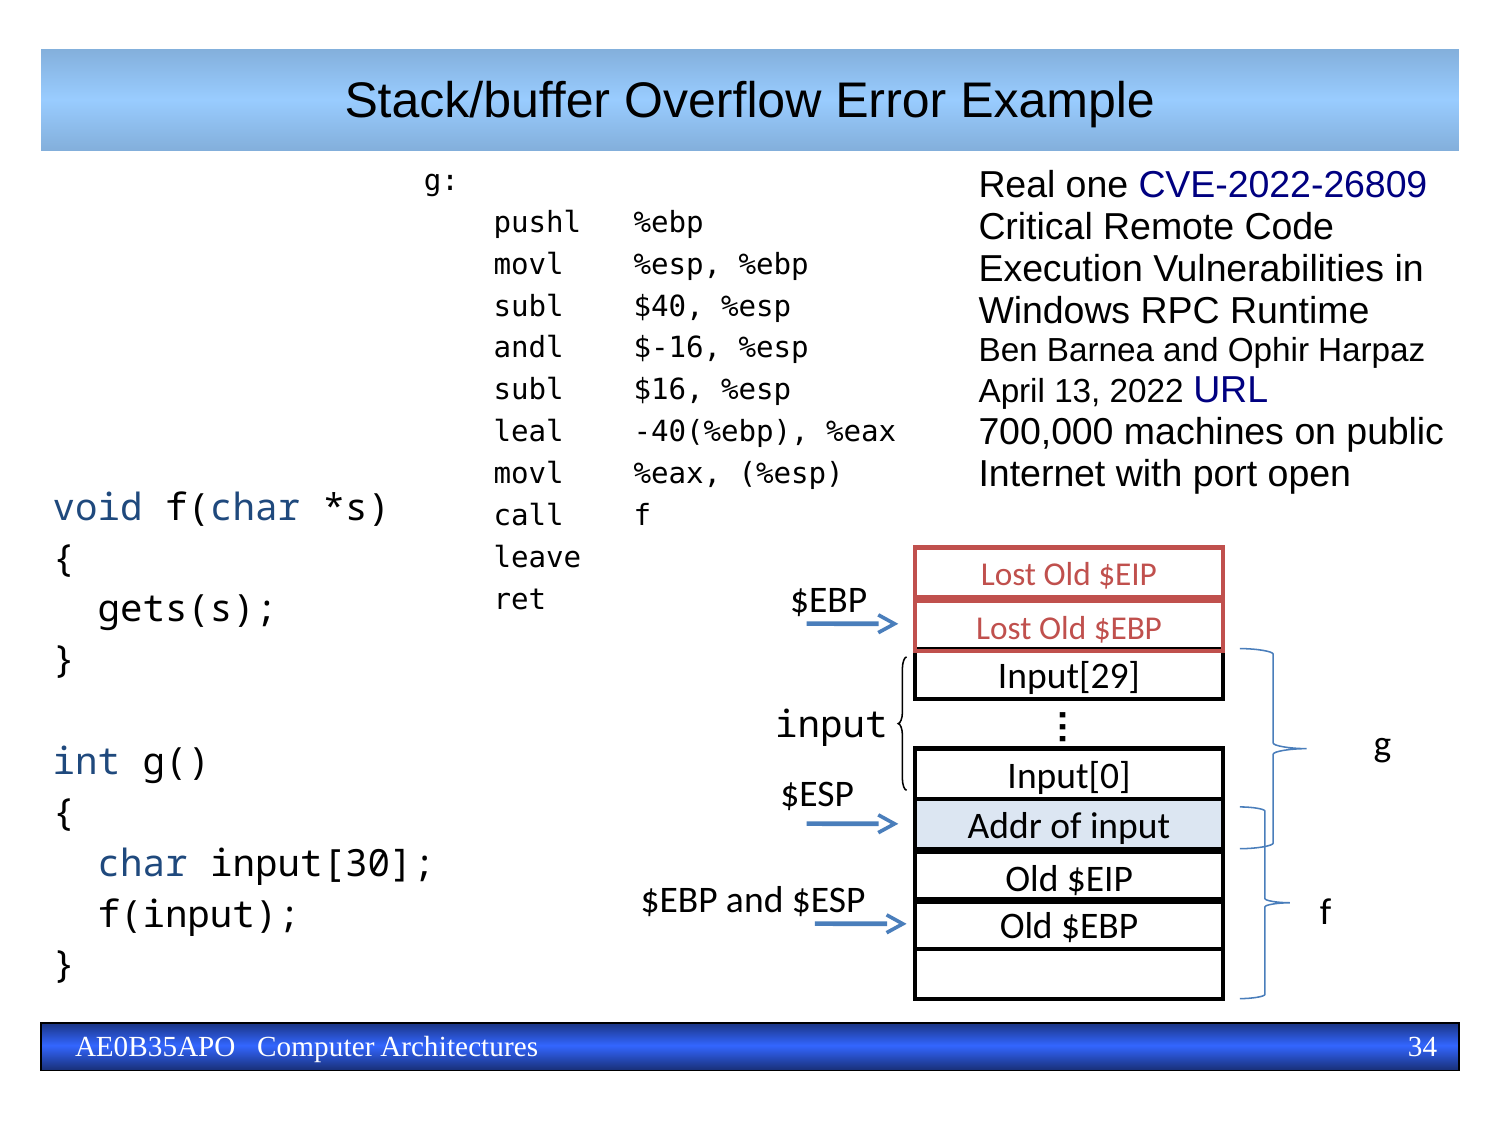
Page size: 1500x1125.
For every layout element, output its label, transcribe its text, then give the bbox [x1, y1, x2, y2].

text_box Lost Old $EBP [915, 600, 1224, 651]
list g: pushl %ebp movl %esp, %ebp subl $40, %esp andl $-16, %esp subl $16, %esp leal -40(%ebp), %eax movl %eax, (%esp) call f leave ret [408, 157, 997, 700]
text_box … [1044, 681, 1106, 762]
text_box $EBP and $ESP [625, 867, 881, 928]
text_box f [1304, 879, 1347, 941]
text_box Input[29] [997, 651, 1224, 699]
text_box Lost Old $EIP [914, 547, 1224, 598]
text_box Addr of input [914, 799, 1224, 849]
title Stack/buffer Overflow Error Example [41, 49, 1459, 151]
text_box Input[0] [914, 748, 1224, 799]
text_box g [1358, 711, 1407, 772]
text_box Real one CVE-2022-26809 Critical Remote Code Execution Vulnerabilities in Windows RPC Runtime Ben Barnea and Ophir Harpaz April 13, 2022 URL 700,000 machines on public Internet with port open [963, 155, 1461, 502]
text_box Old $EIP [914, 851, 1224, 902]
list void f(char *s) { gets(s); } int g() { char input[30]; f(input); } [37, 480, 563, 1009]
text_box Old $EBP [914, 902, 1224, 947]
text_box $ESP [765, 761, 869, 822]
text_box input [760, 700, 903, 753]
